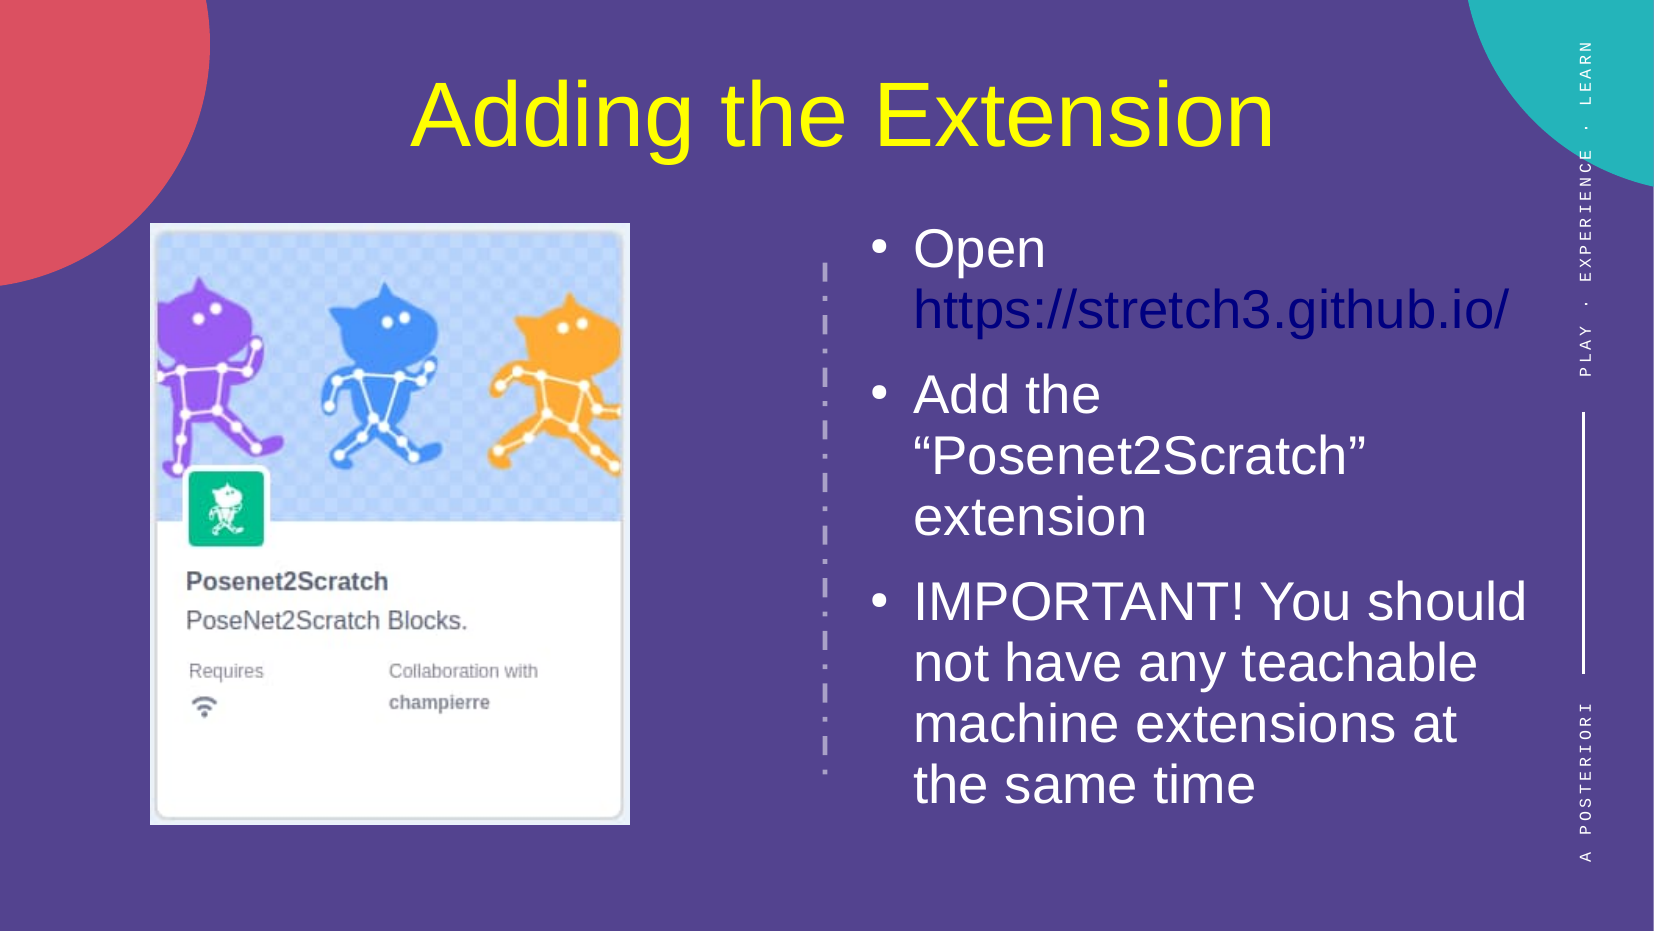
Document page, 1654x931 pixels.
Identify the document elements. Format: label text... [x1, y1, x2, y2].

list Open https://stretch3.github.io/ Add the “Posenet2Scratch” extension IMPORTANT! You should not have any teachable machine extensions at the same time [855, 217, 1544, 826]
title Adding the Extension [187, 37, 1501, 193]
picture [150, 223, 630, 826]
